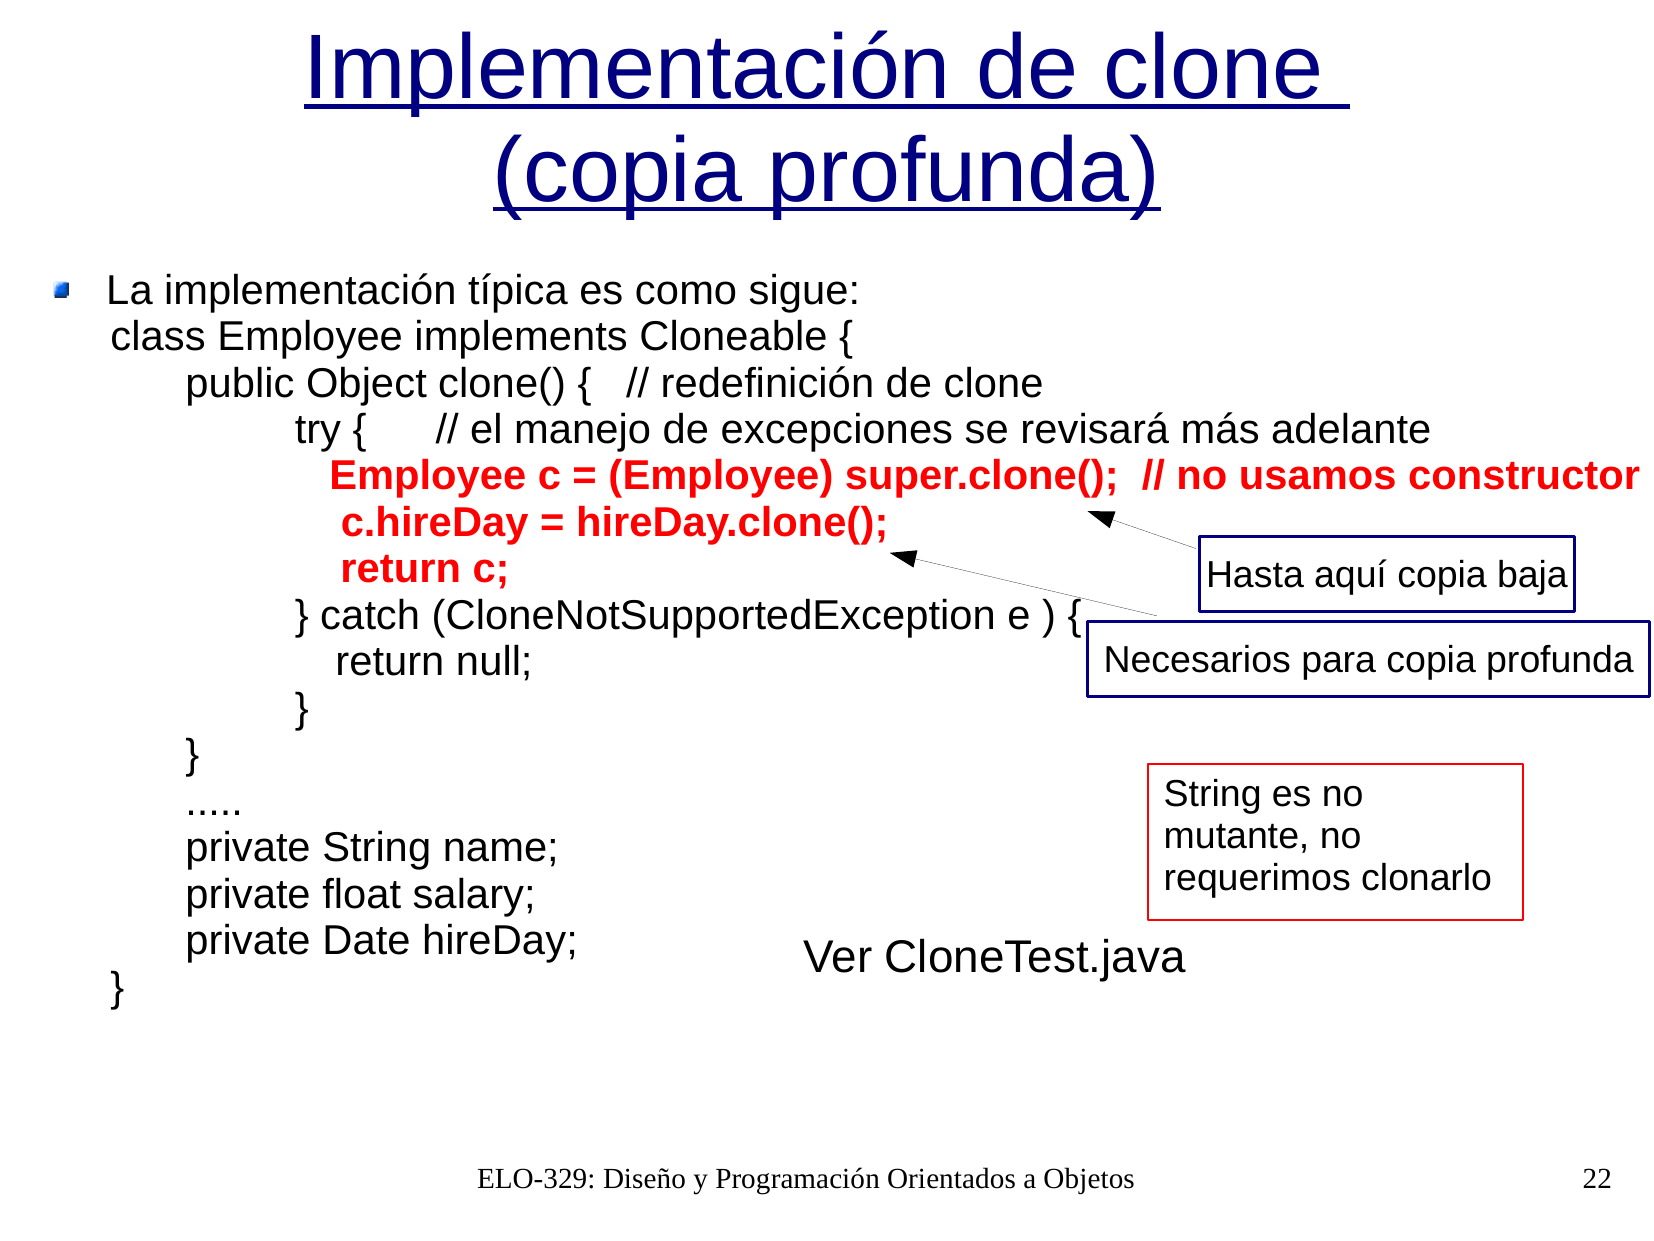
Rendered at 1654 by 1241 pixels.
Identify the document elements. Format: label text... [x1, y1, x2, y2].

text_box Hasta aquí copia baja [1199, 536, 1575, 612]
text_box Ver CloneTest.java [788, 923, 1209, 996]
text_box Necesarios para copia profunda [1087, 621, 1650, 697]
title Implementación de clone (copia profunda) [82, 15, 1571, 222]
list La implementación típica es como sigue: class Employee implements Cloneable { public Object clone() { // redefinición de clone try { // el manejo de excepciones se revisará más adelante Employee c = (Employee) super.clone(); // no usamos constructor c.hireDay = hireDay.clone(); return c; } catch (CloneNotSupportedException e ) { return null; } } ..... private String name; private float salary; private Date hireDay; } [35, 266, 1651, 1204]
text_box String es no mutante, no requerimos clonarlo [1148, 763, 1524, 921]
